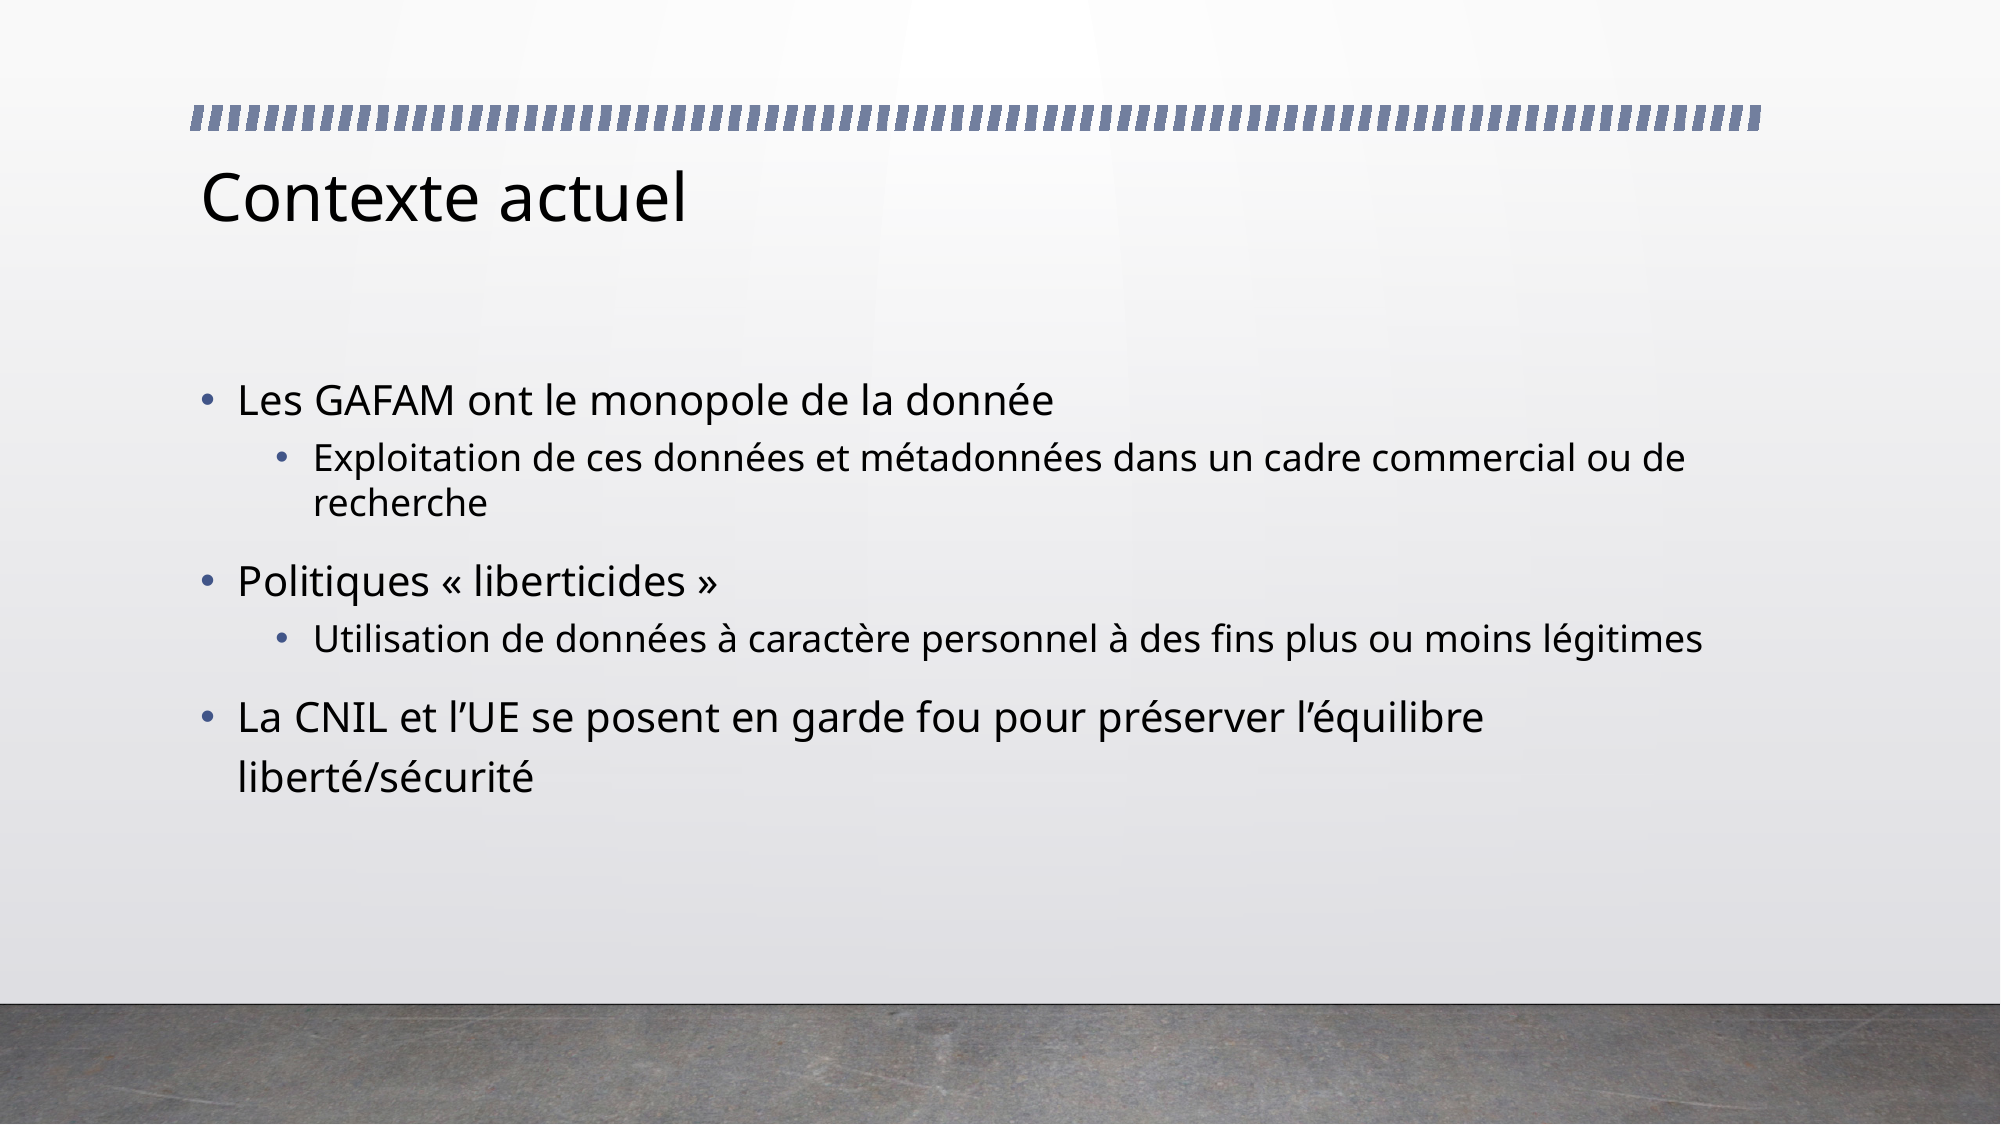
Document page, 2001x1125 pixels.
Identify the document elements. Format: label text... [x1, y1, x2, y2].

title Contexte actuel [185, 156, 1761, 329]
list Les GAFAM ont le monopole de la donnée Exploitation de ces données et métadonnées dans un cadre commercial ou de recherche Politiques « liberticides » Utilisation de données à caractère personnel à des fins plus ou moins légitimes La CNIL et l’UE se posent en garde fou pour préserver l’équilibre liberté/sécurité [185, 356, 1761, 897]
picture [267, 105, 1762, 131]
picture [0, 1004, 2000, 1124]
